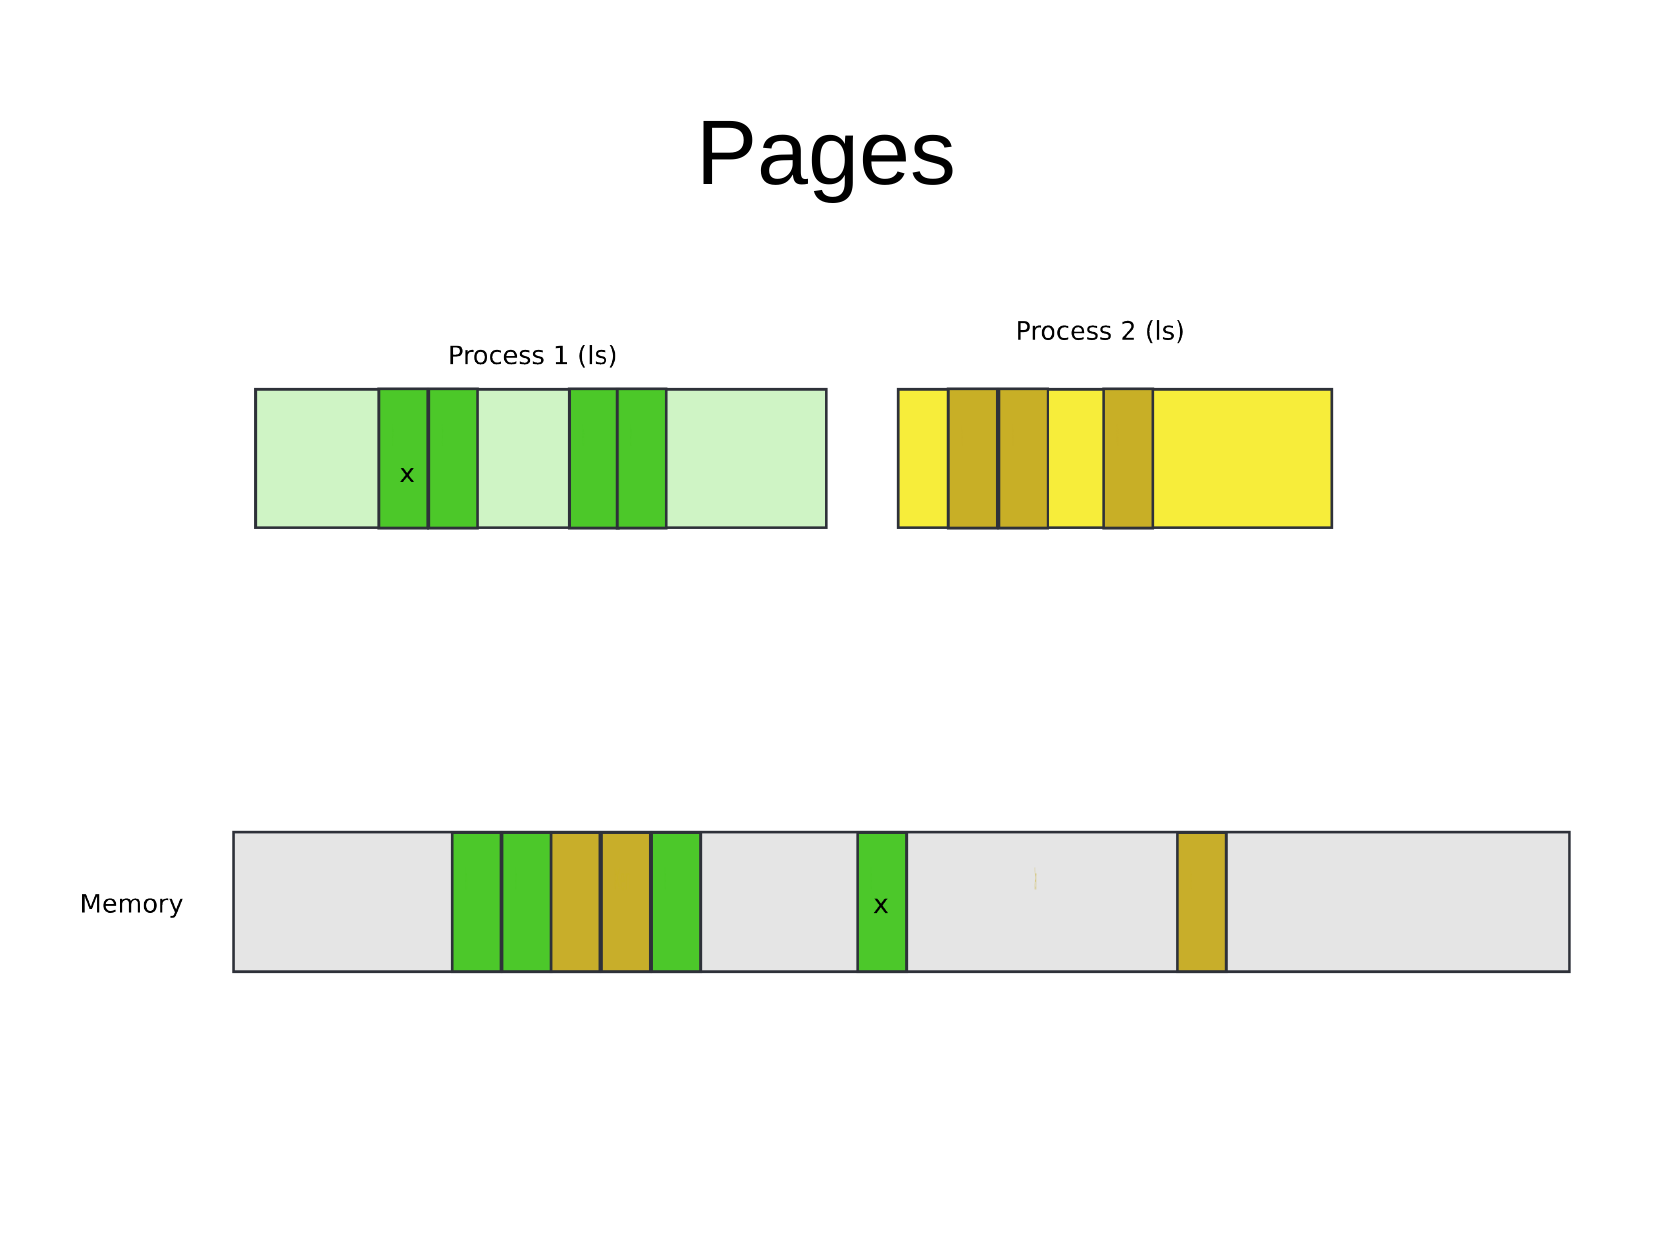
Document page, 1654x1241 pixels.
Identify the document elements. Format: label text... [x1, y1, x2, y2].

picture [82, 320, 1571, 980]
title Pages [82, 49, 1571, 257]
